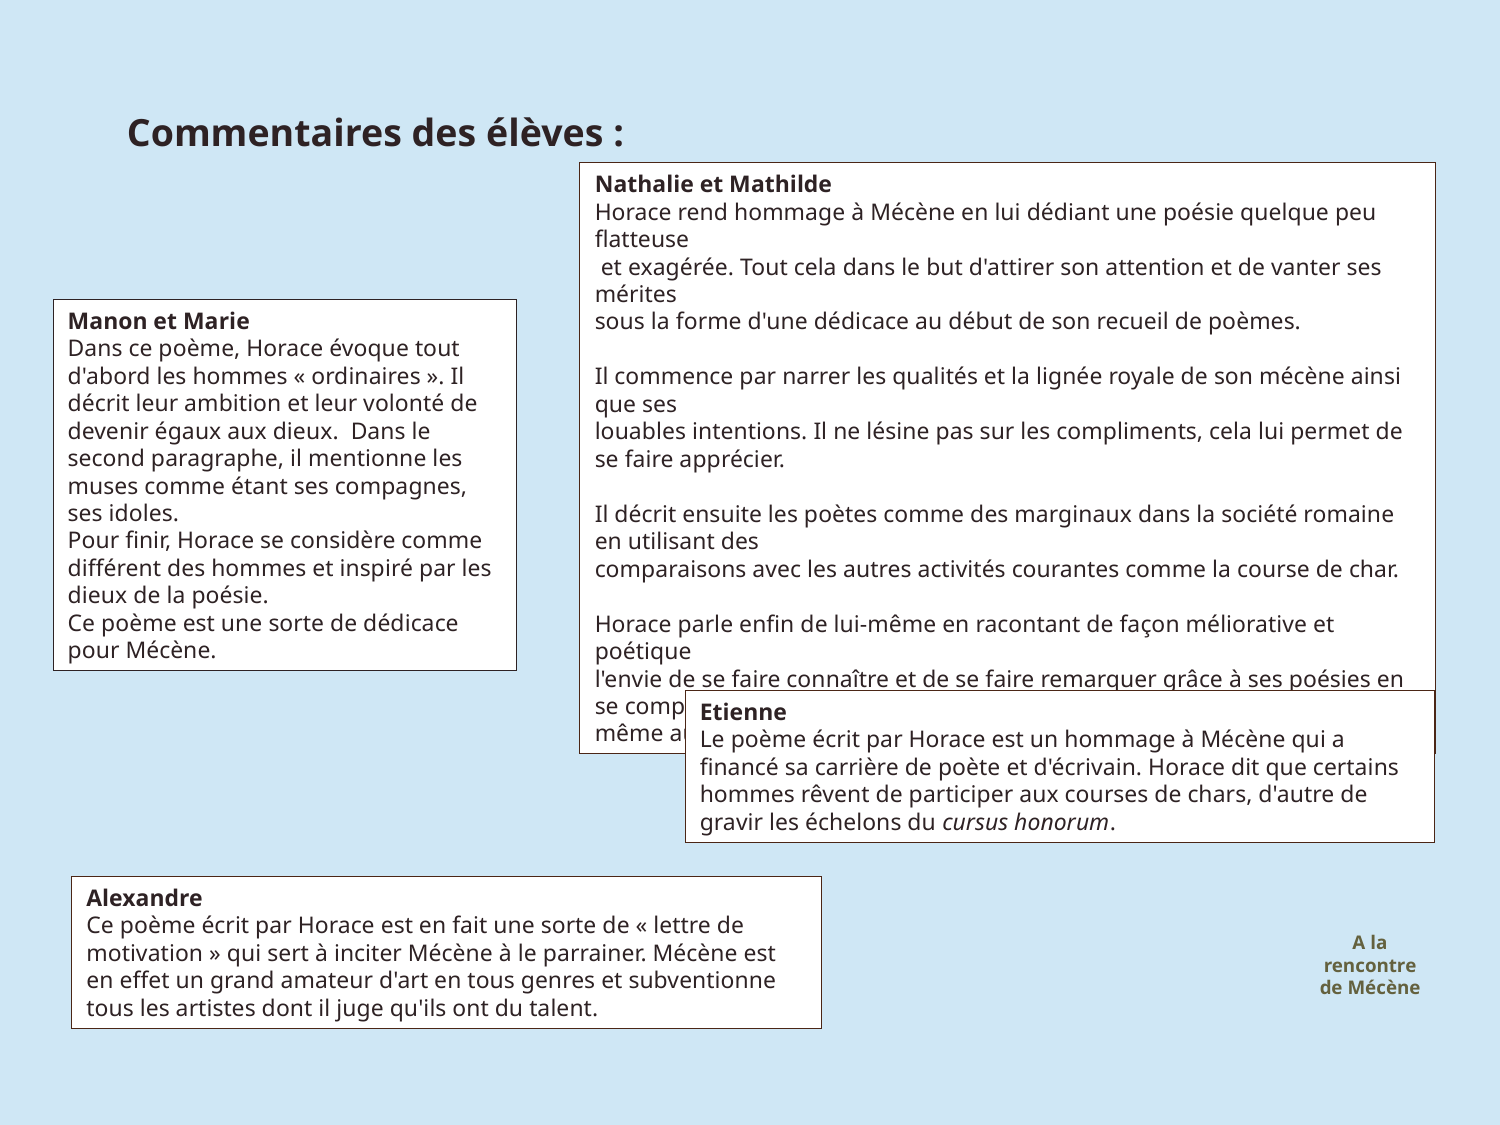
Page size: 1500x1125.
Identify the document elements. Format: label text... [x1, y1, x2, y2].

text_box Alexandre Ce poème écrit par Horace est en fait une sorte de « lettre de motivation » qui sert à inciter Mécène à le parrainer. Mécène est en effet un grand amateur d'art en tous genres et subventionne tous les artistes dont il juge qu'ils ont du talent. [71, 876, 822, 1029]
text_box Commentaires des élèves : [112, 101, 845, 162]
text_box Nathalie et Mathilde Horace rend hommage à Mécène en lui dédiant une poésie quelque peu flatteuse et exagérée. Tout cela dans le but d'attirer son attention et de vanter ses mérites sous la forme d'une dédicace au début de son recueil de poèmes. Il commence par narrer les qualités et la lignée royale de son mécène ainsi que ses louables intentions. Il ne lésine pas sur les compliments, cela lui permet de se faire apprécier. Il décrit ensuite les poètes comme des marginaux dans la société romaine en utilisant des comparaisons avec les autres activités courantes comme la course de char. Horace parle enfin de lui-même en racontant de façon méliorative et poétique l'envie de se faire connaître et de se faire remarquer grâce à ses poésies en se comparant même aux dieux. [579, 162, 1436, 754]
text_box Manon et Marie Dans ce poème, Horace évoque tout d'abord les hommes « ordinaires ». Il décrit leur ambition et leur volonté de devenir égaux aux dieux. Dans le second paragraphe, il mentionne les muses comme étant ses compagnes, ses idoles. Pour finir, Horace se considère comme différent des hommes et inspiré par les dieux de la poésie. Ce poème est une sorte de dédicace pour Mécène. [53, 299, 517, 671]
text_box Etienne Le poème écrit par Horace est un hommage à Mécène qui a financé sa carrière de poète et d'écrivain. Horace dit que certains hommes rêvent de participer aux courses de chars, d'autre de gravir les échelons du cursus honorum. [685, 690, 1435, 843]
